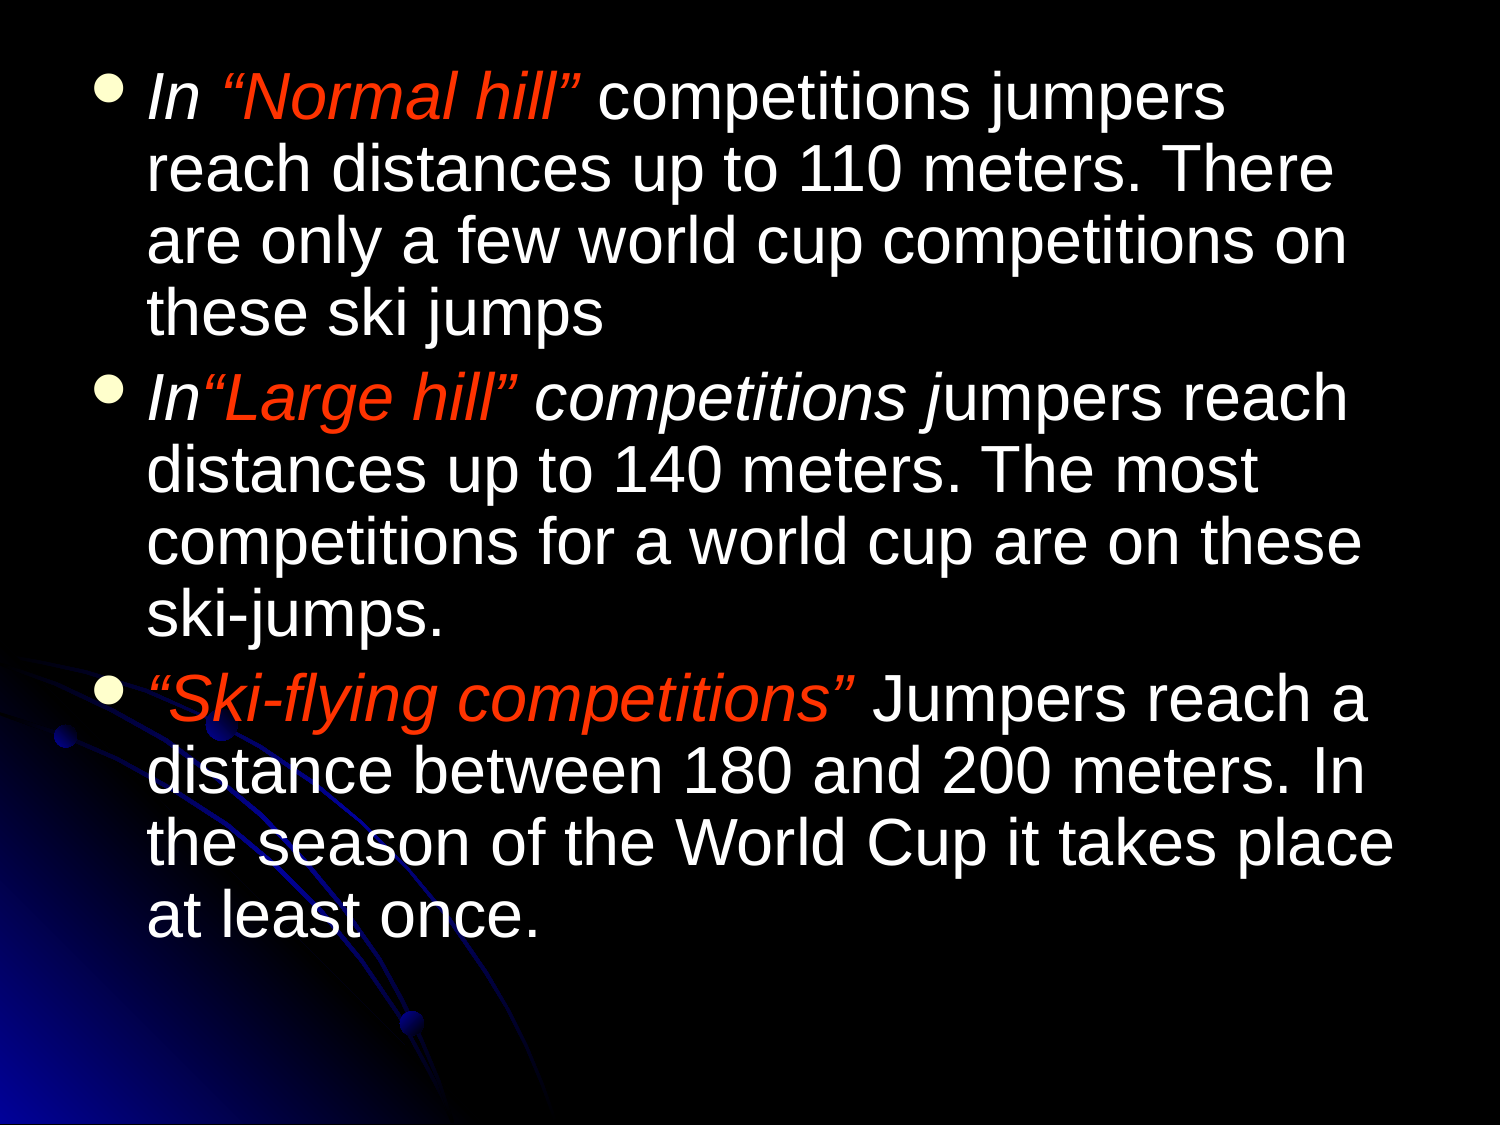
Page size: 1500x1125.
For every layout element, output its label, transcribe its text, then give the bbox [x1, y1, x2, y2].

list In “Normal hill” competitions jumpers reach distances up to 110 meters. There are only a few world cup competitions on these ski jumps In“Large hill” competitions jumpers reach distances up to 140 meters. The most competitions for a world cup are on these ski-jumps. “Ski-flying competitions” Jumpers reach a distance between 180 and 200 meters. In the season of the World Cup it takes place at least once. [75, 54, 1425, 1006]
